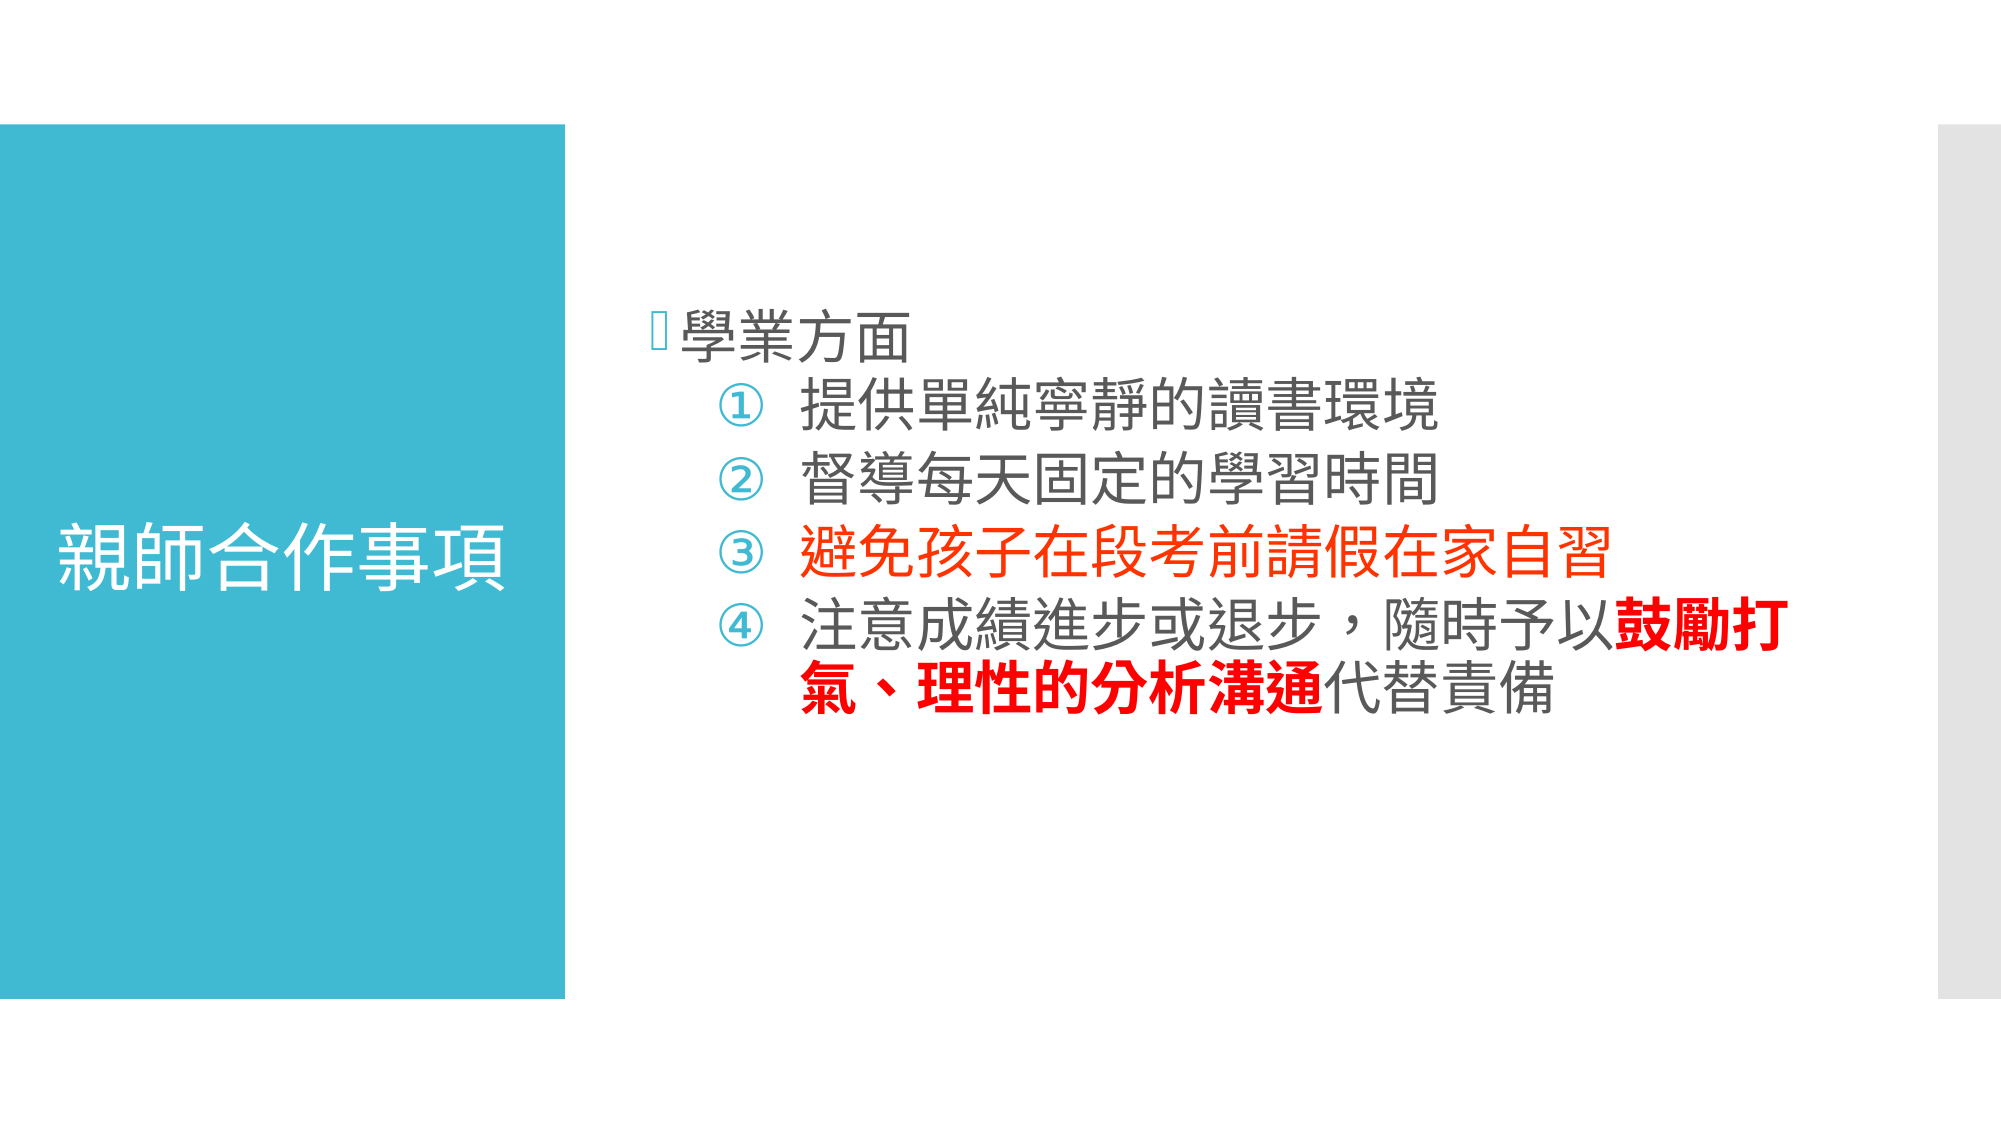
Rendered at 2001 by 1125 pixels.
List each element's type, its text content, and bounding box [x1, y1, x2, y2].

list 學業方面 提供單純寧靜的讀書環境 督導每天固定的學習時間 避免孩子在段考前請假在家自習 注意成績進步或退步，隨時予以鼓勵打氣、理性的分析溝通代替責備 [634, 141, 1835, 982]
title 親師合作事項 [41, 184, 525, 939]
